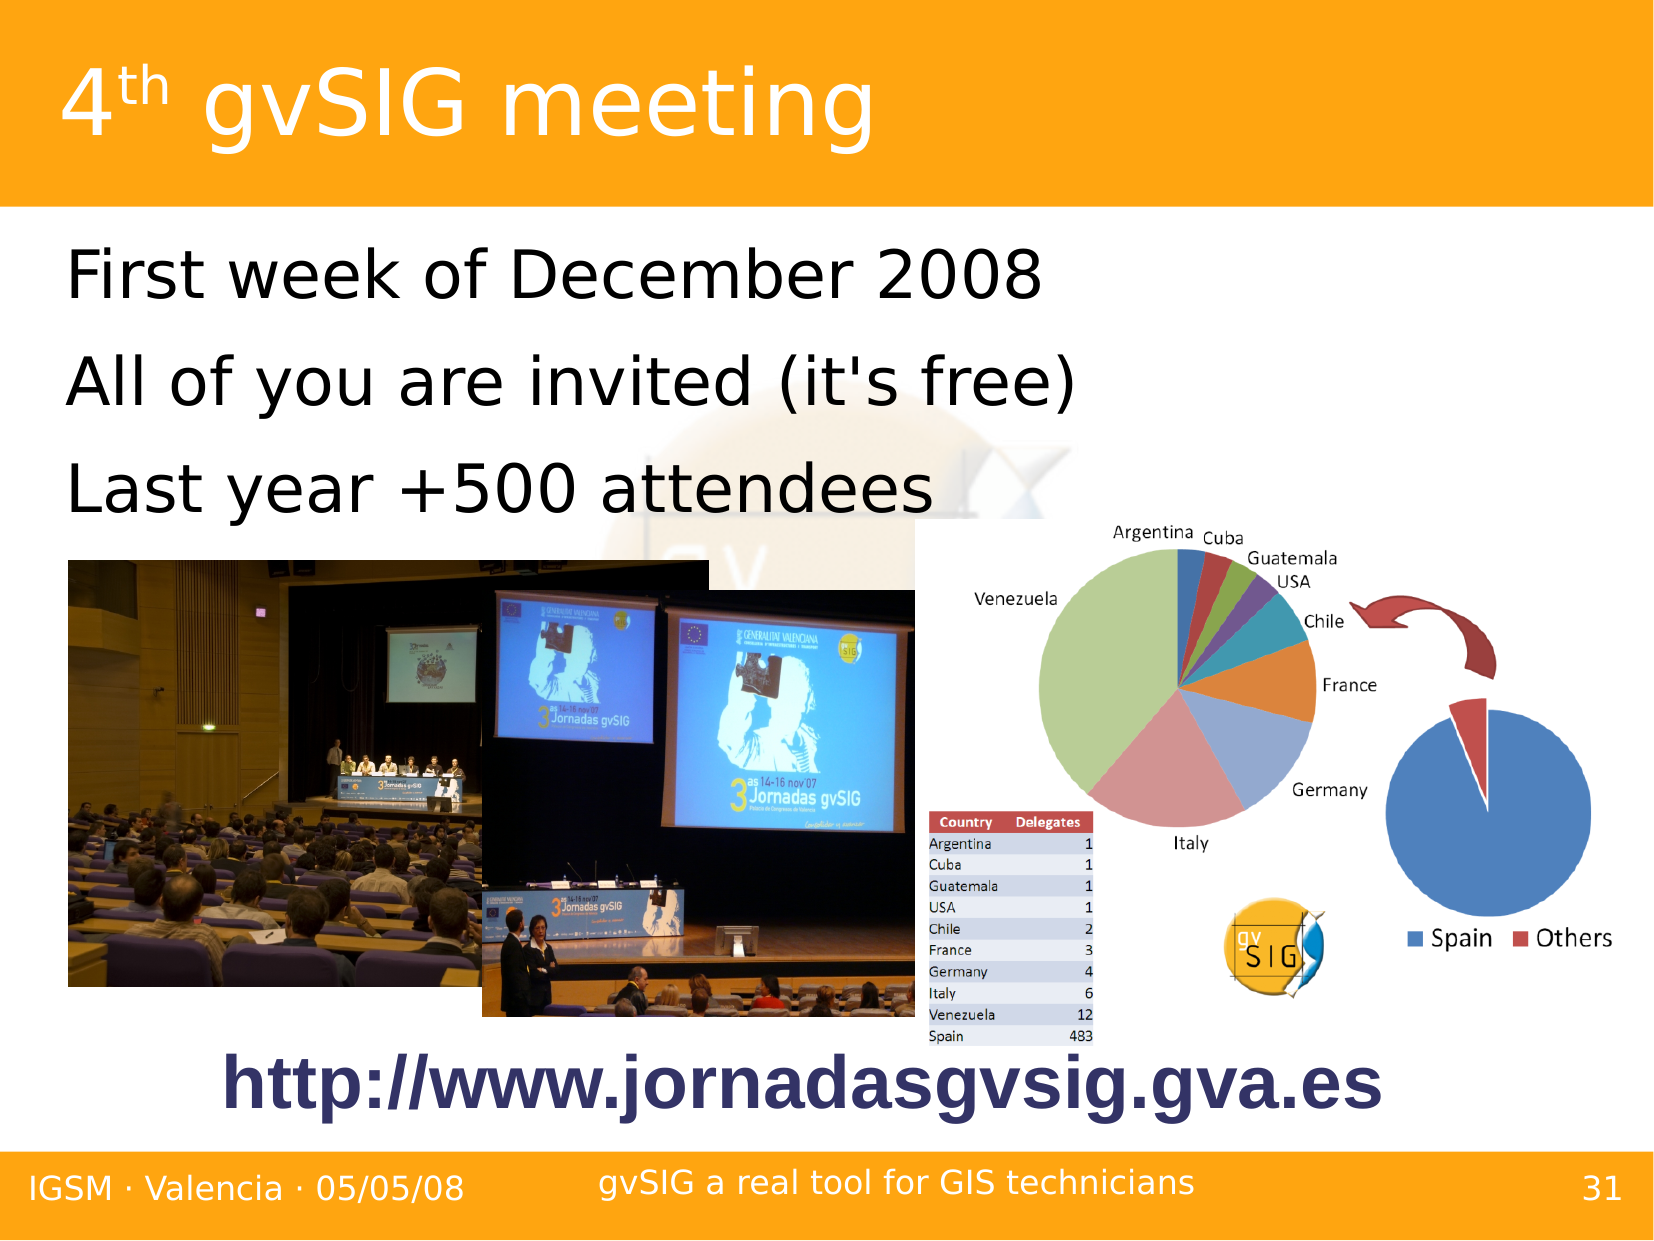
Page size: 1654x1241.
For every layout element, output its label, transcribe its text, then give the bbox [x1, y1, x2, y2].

title 4th gvSIG meeting [59, 36, 1536, 170]
list First week of December 2008 All of you are invited (it's free) Last year +500 attendees [47, 236, 1595, 562]
text_box http://www.jornadasgvsig.gva.es [206, 1033, 1477, 1133]
picture [68, 519, 1620, 1052]
